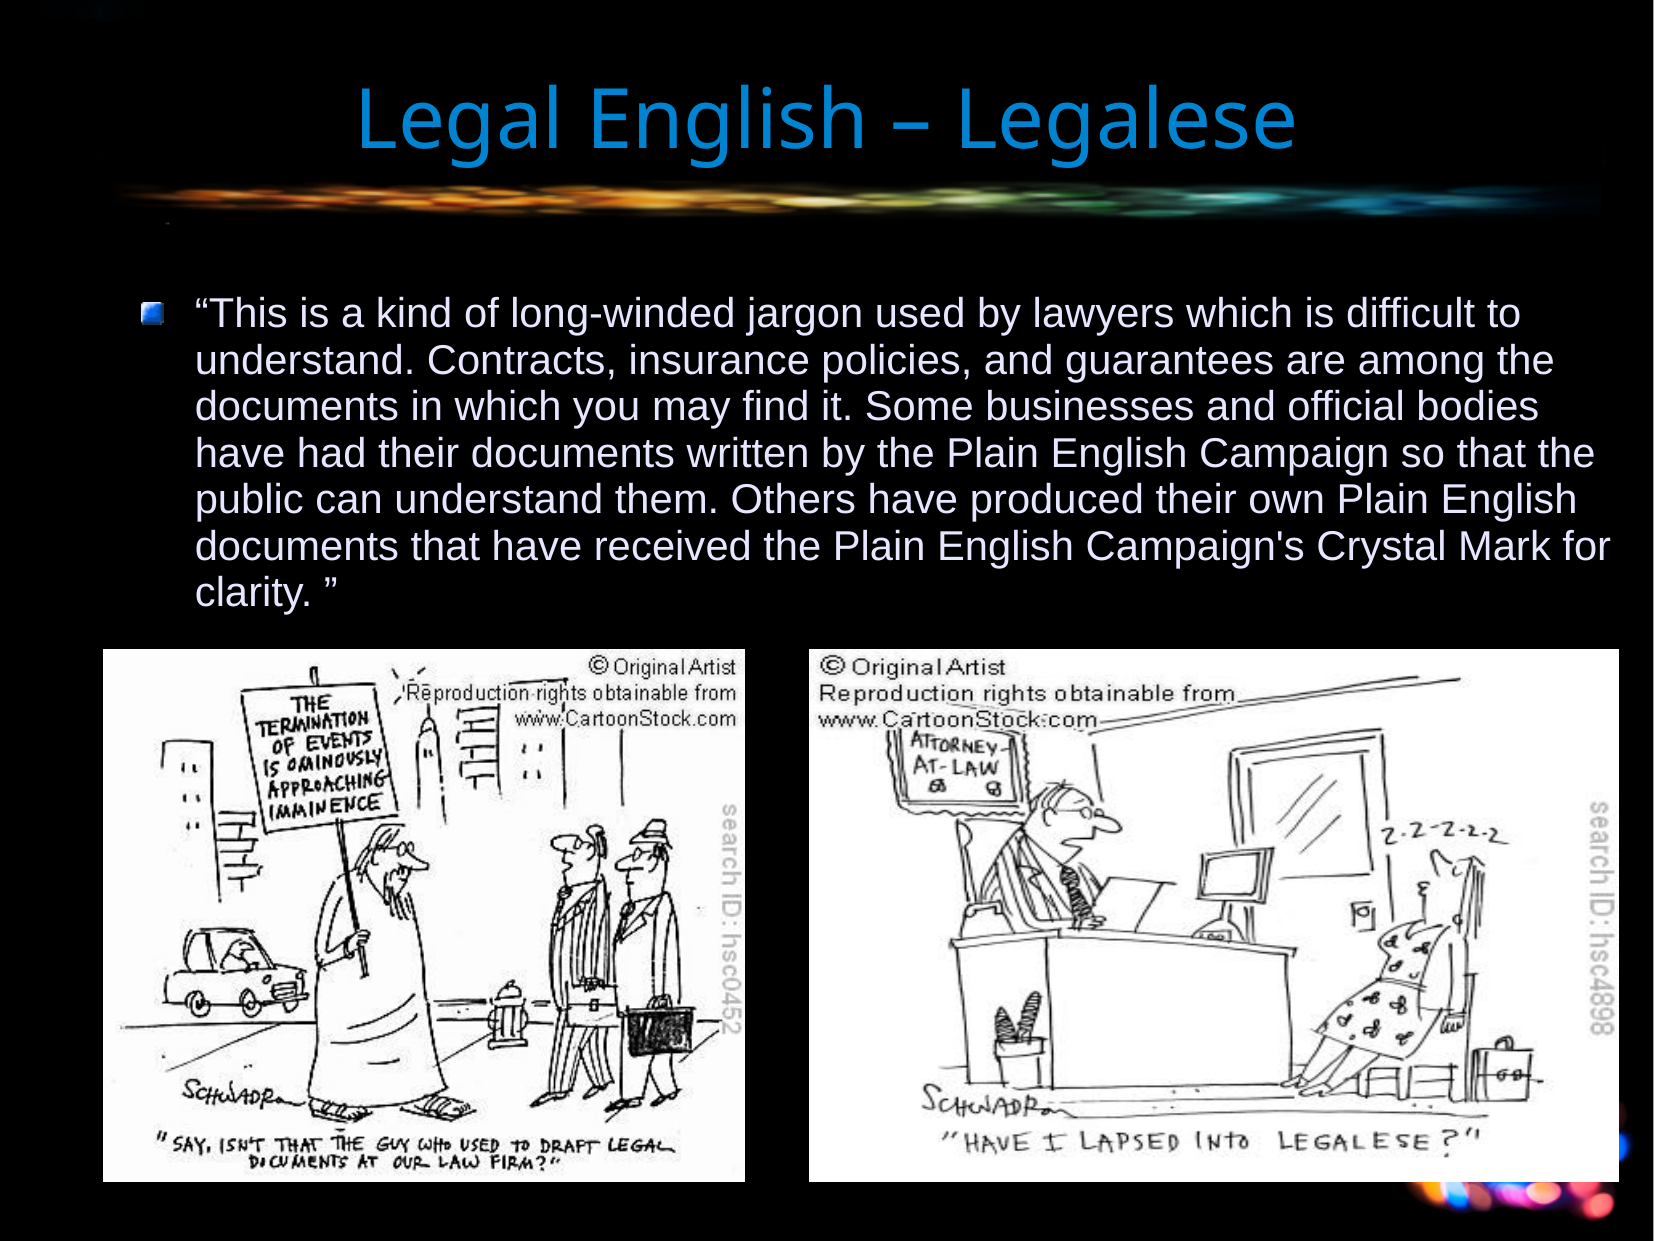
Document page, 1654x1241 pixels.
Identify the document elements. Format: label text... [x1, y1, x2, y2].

list “This is a kind of long-winded jargon used by lawyers which is difficult to understand. Contracts, insurance policies, and guarantees are among the documents in which you may find it. Some businesses and official bodies have had their documents written by the Plain English Campaign so that the public can understand them. Others have produced their own Plain English documents that have received the Plain English Campaign's Crystal Mark for clarity. ” [124, 290, 1613, 1094]
title Legal English – Legalese [82, 19, 1571, 212]
picture [0, 0, 1654, 1241]
